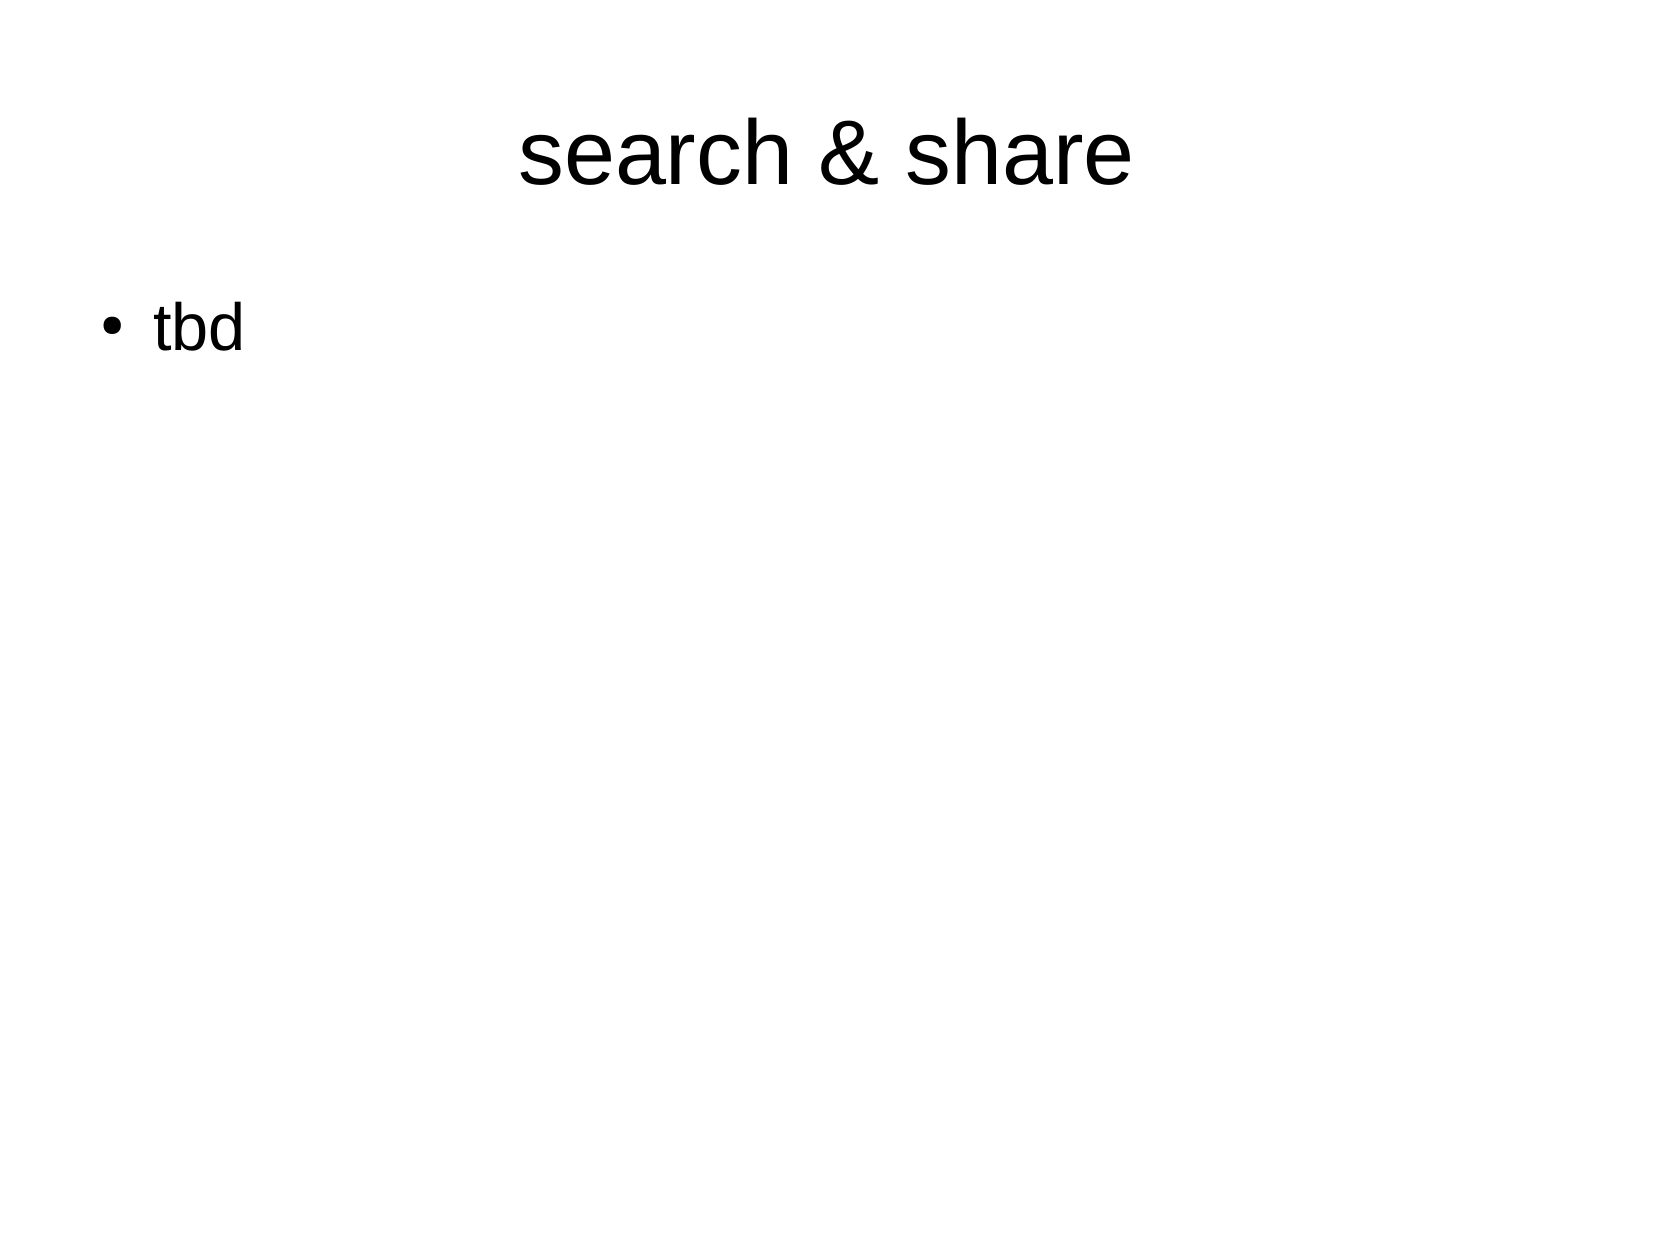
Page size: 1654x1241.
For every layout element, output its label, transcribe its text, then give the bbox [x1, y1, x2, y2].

title search & share [82, 56, 1571, 250]
list tbd [82, 290, 1571, 1109]
